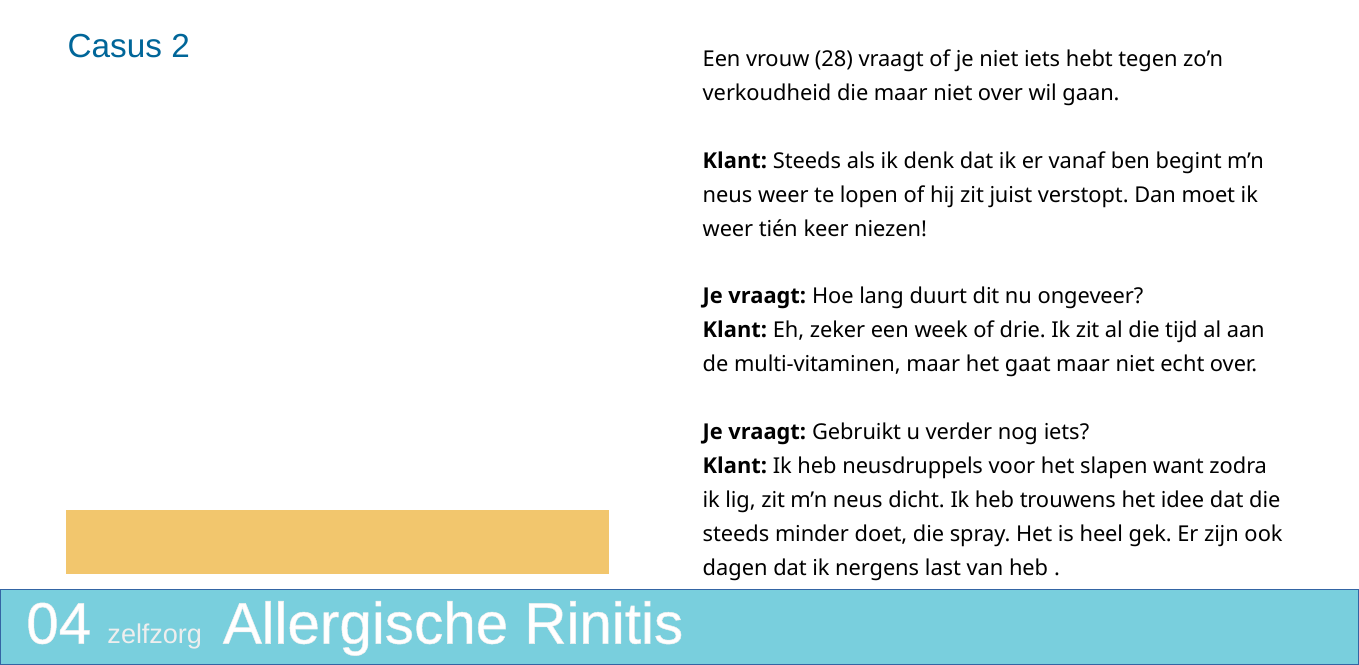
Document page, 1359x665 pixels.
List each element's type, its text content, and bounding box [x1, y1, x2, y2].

text_box [0, 589, 1359, 665]
title 04 zelfzorg Allergische Rinitis [26, 590, 958, 665]
list Een vrouw (28) vraagt of je niet iets hebt tegen zo’n verkoudheid die maar niet over wil gaan. Klant: Steeds als ik denk dat ik er vanaf ben begint m’n neus weer te lopen of hij zit juist verstopt. Dan moet ik weer tién keer niezen! Je vraagt: Hoe lang duurt dit nu ongeveer? Klant: Eh, zeker een week of drie. Ik zit al die tijd al aan de multi-vitaminen, maar het gaat maar niet echt over. Je vraagt: Gebruikt u verder nog iets? Klant: Ik heb neusdruppels voor het slapen want zodra ik lig, zit m’n neus dicht. Ik heb trouwens het idee dat die steeds minder doet, die spray. Het is heel gek. Er zijn ook dagen dat ik nergens last van heb . [702, 38, 1287, 589]
picture [66, 118, 609, 574]
title Casus 2 [67, 27, 1291, 101]
